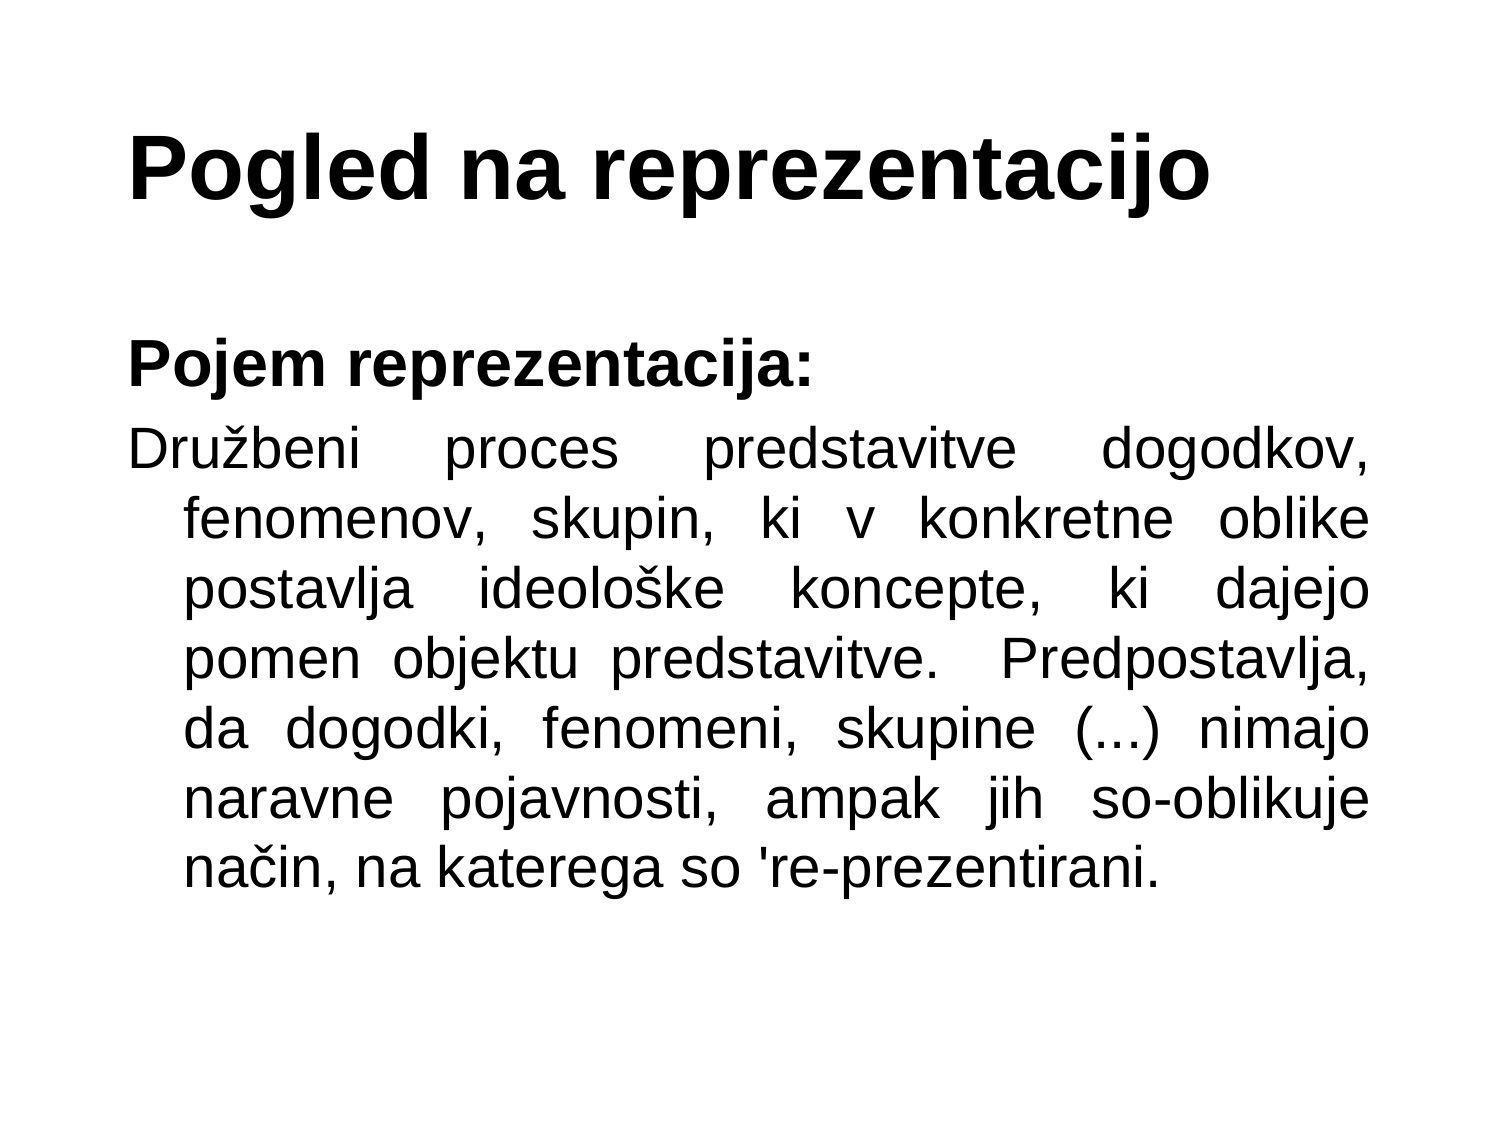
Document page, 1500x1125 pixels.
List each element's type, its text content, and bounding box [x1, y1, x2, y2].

title Pogled na reprezentacijo [112, 37, 1388, 225]
list Pojem reprezentacija: Družbeni proces predstavitve dogodkov, fenomenov, skupin, ki v konkretne oblike postavlja ideološke koncepte, ki dajejo pomen objektu predstavitve. Predpostavlja, da dogodki, fenomeni, skupine (...) nimajo naravne pojavnosti, ampak jih so-oblikuje način, na katerega so 're-prezentirani. [112, 312, 1388, 988]
